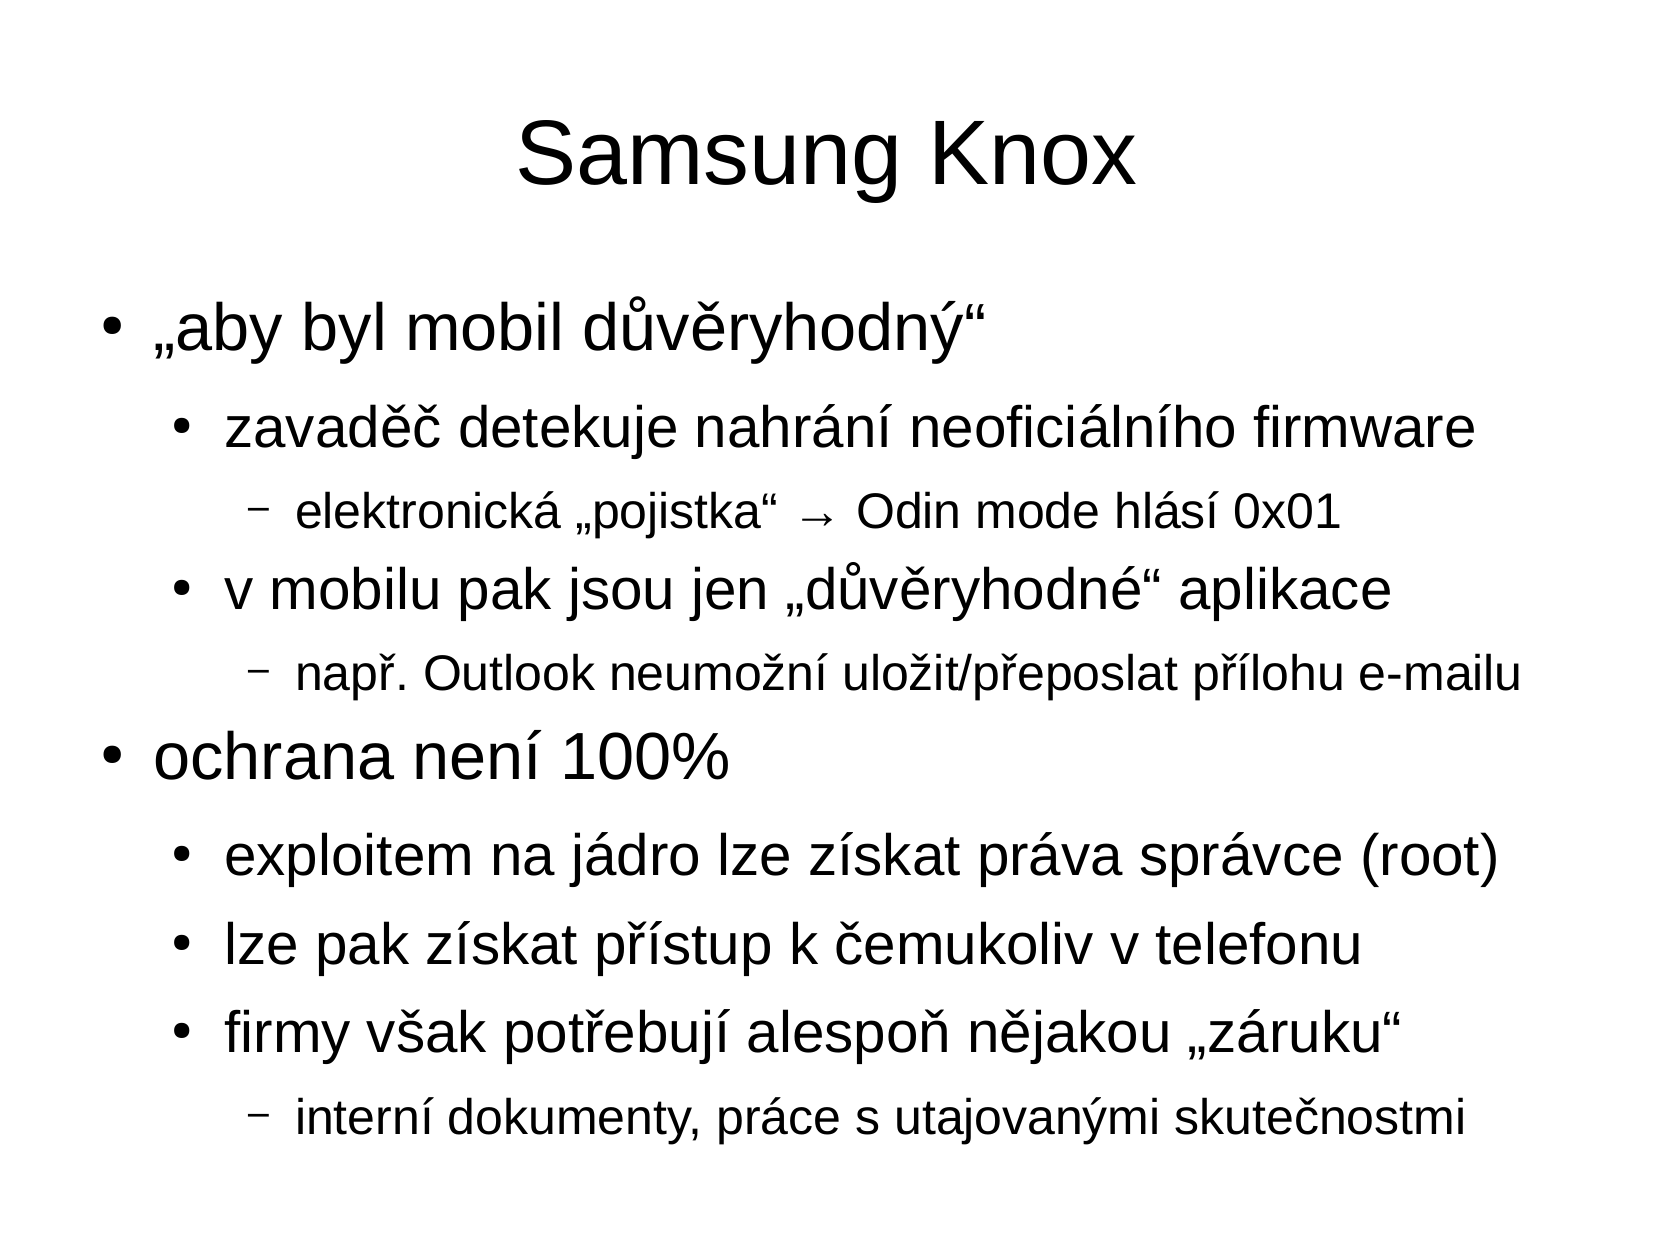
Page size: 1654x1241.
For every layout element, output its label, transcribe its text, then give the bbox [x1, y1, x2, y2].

title Samsung Knox [82, 49, 1571, 257]
list „aby byl mobil důvěryhodný“ zavaděč detekuje nahrání neoficiálního firmware elektronická „pojistka“ → Odin mode hlásí 0x01 v mobilu pak jsou jen „důvěryhodné“ aplikace např. Outlook neumožní uložit/přeposlat přílohu e-mailu ochrana není 100% exploitem na jádro lze získat práva správce (root) lze pak získat přístup k čemukoliv v telefonu firmy však potřebují alespoň nějakou „záruku“ interní dokumenty, práce s utajovanými skutečnostmi [82, 290, 1571, 1145]
